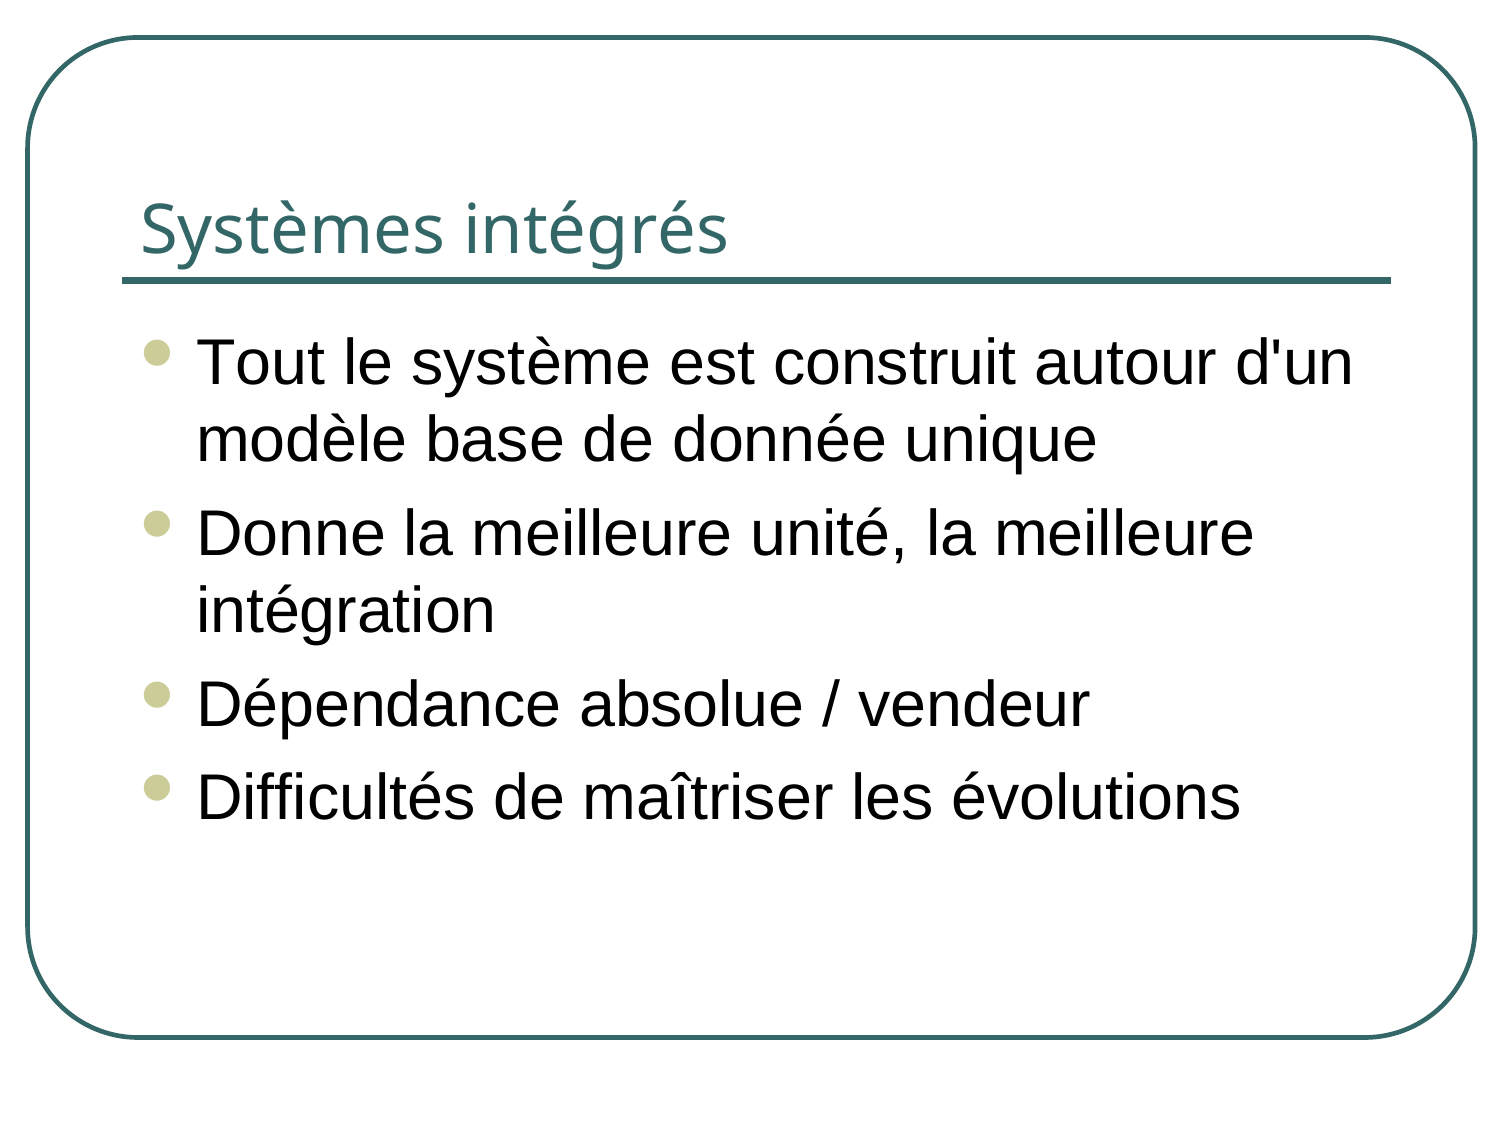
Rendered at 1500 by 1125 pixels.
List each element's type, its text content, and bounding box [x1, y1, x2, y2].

title Systèmes intégrés [125, 87, 1388, 275]
list Tout le système est construit autour d'un modèle base de donnée unique Donne la meilleure unité, la meilleure intégration Dépendance absolue / vendeur Difficultés de maîtriser les évolutions [125, 312, 1388, 976]
